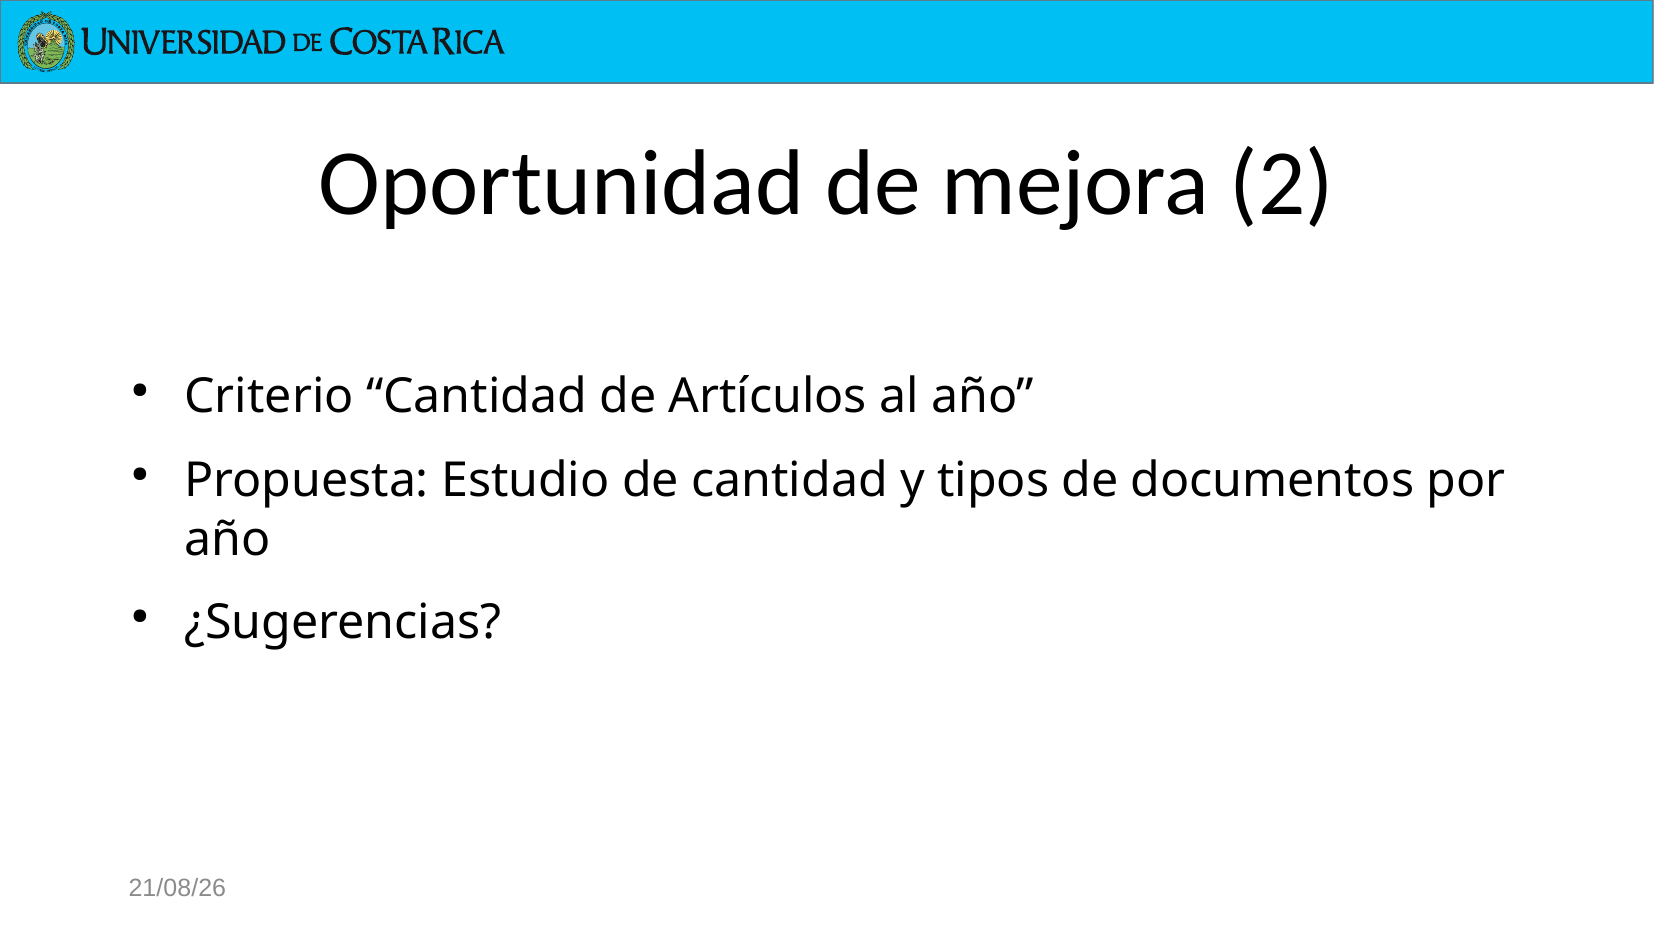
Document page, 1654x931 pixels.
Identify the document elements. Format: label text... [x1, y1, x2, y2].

list Criterio “Cantidad de Artículos al año” Propuesta: Estudio de cantidad y tipos de documentos por año ¿Sugerencias? [113, 259, 1540, 756]
title Oportunidad de mejora (2) [113, 129, 1540, 252]
